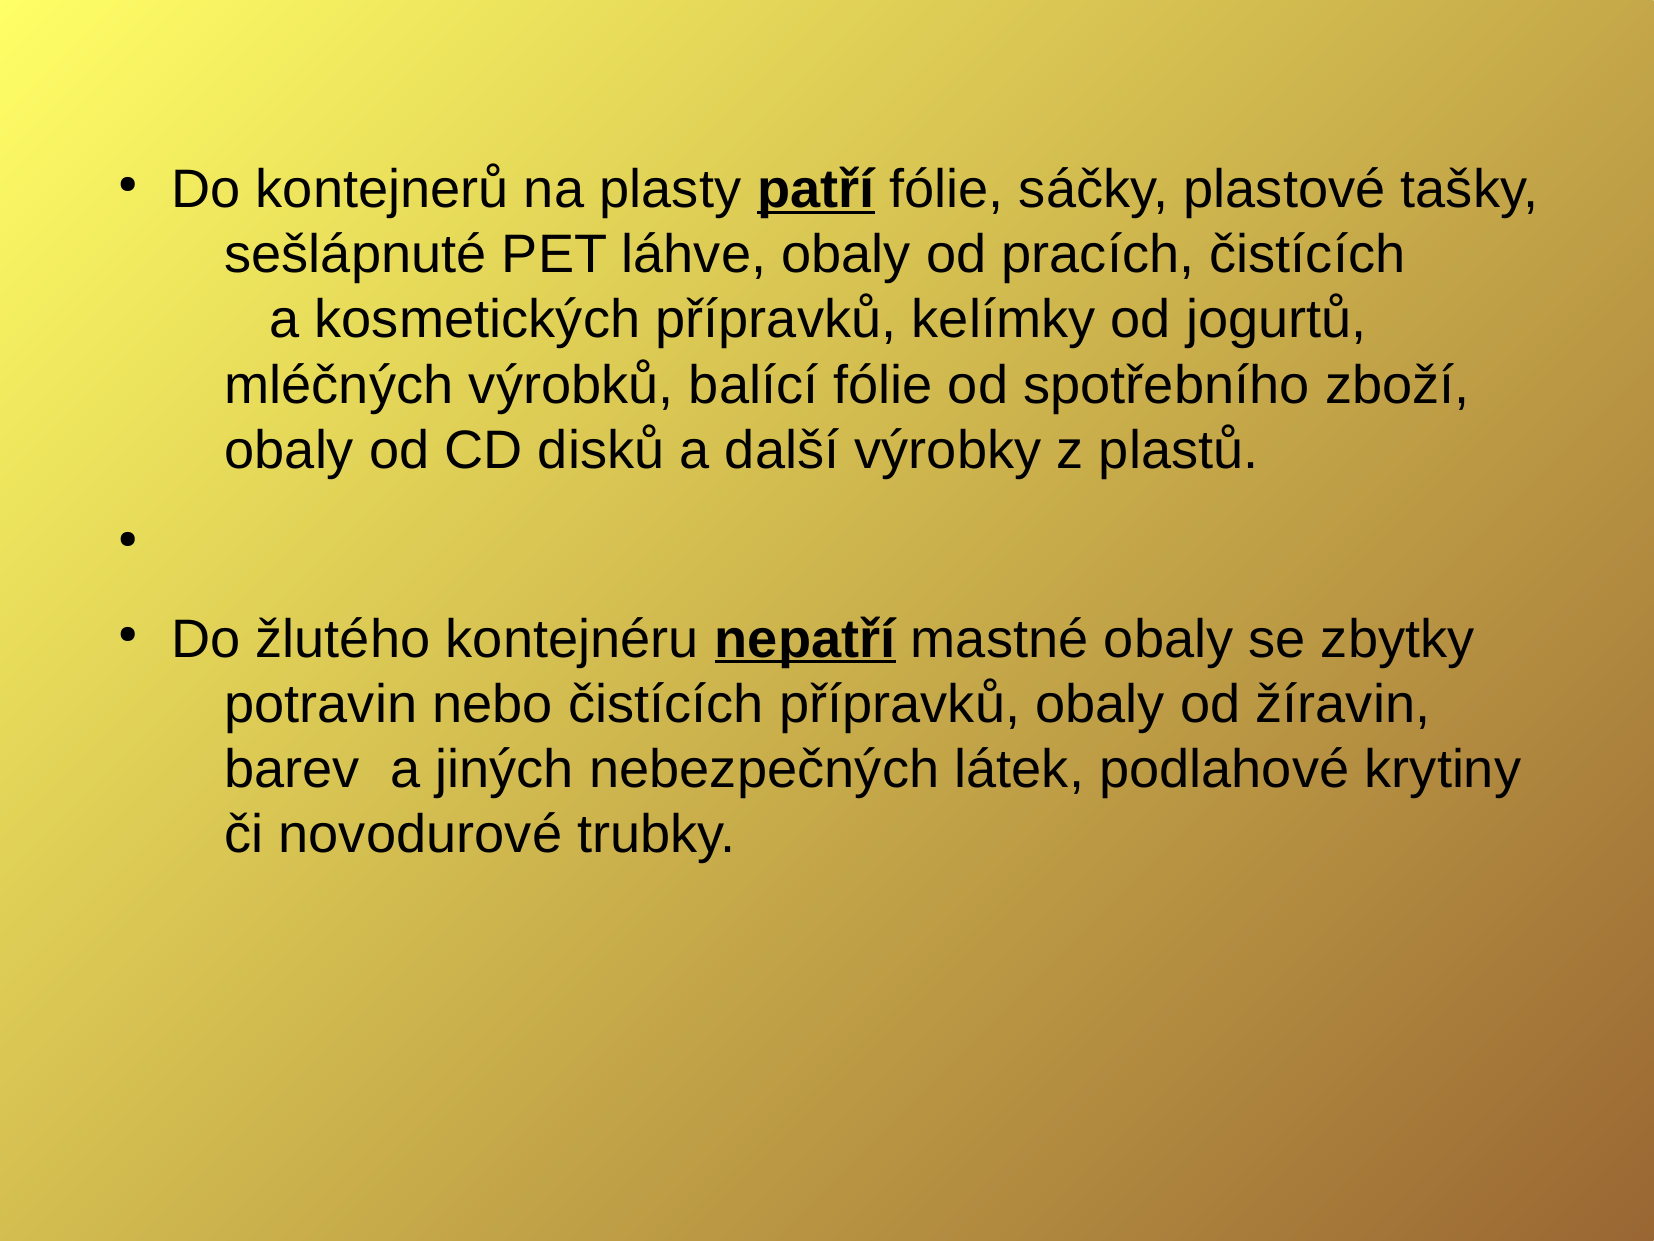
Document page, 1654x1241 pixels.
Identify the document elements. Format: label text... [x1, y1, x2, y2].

list Do kontejnerů na plasty patří fólie, sáčky, plastové tašky, sešlápnuté PET láhve, obaly od pracích, čistících a kosmetických přípravků, kelímky od jogurtů, mléčných výrobků, balící fólie od spotřebního zboží, obaly od CD disků a další výrobky z plastů. Do žlutého kontejnéru nepatří mastné obaly se zbytky potravin nebo čistících přípravků, obaly od žíravin, barev a jiných nebezpečných látek, podlahové krytiny či novodurové trubky. [82, 153, 1571, 1109]
